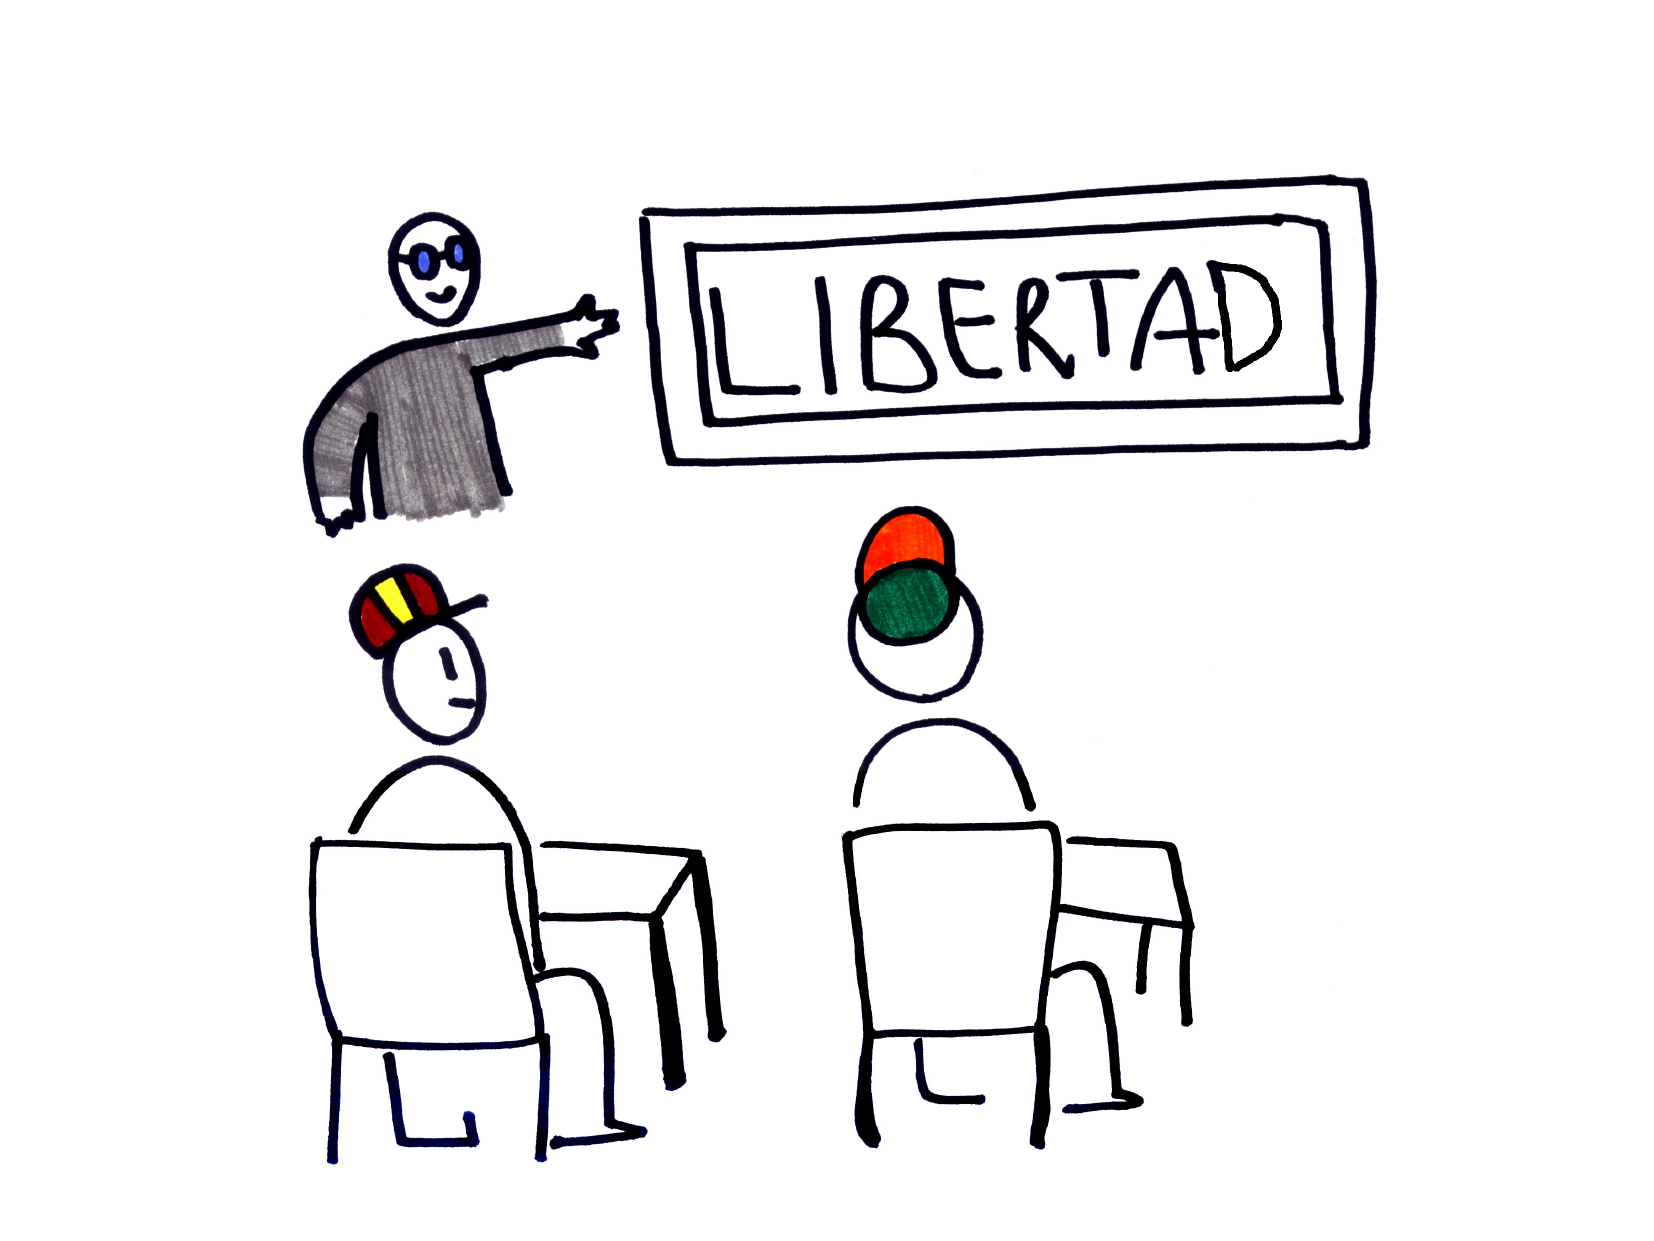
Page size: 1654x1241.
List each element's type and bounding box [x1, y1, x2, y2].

picture [254, 106, 1409, 1219]
